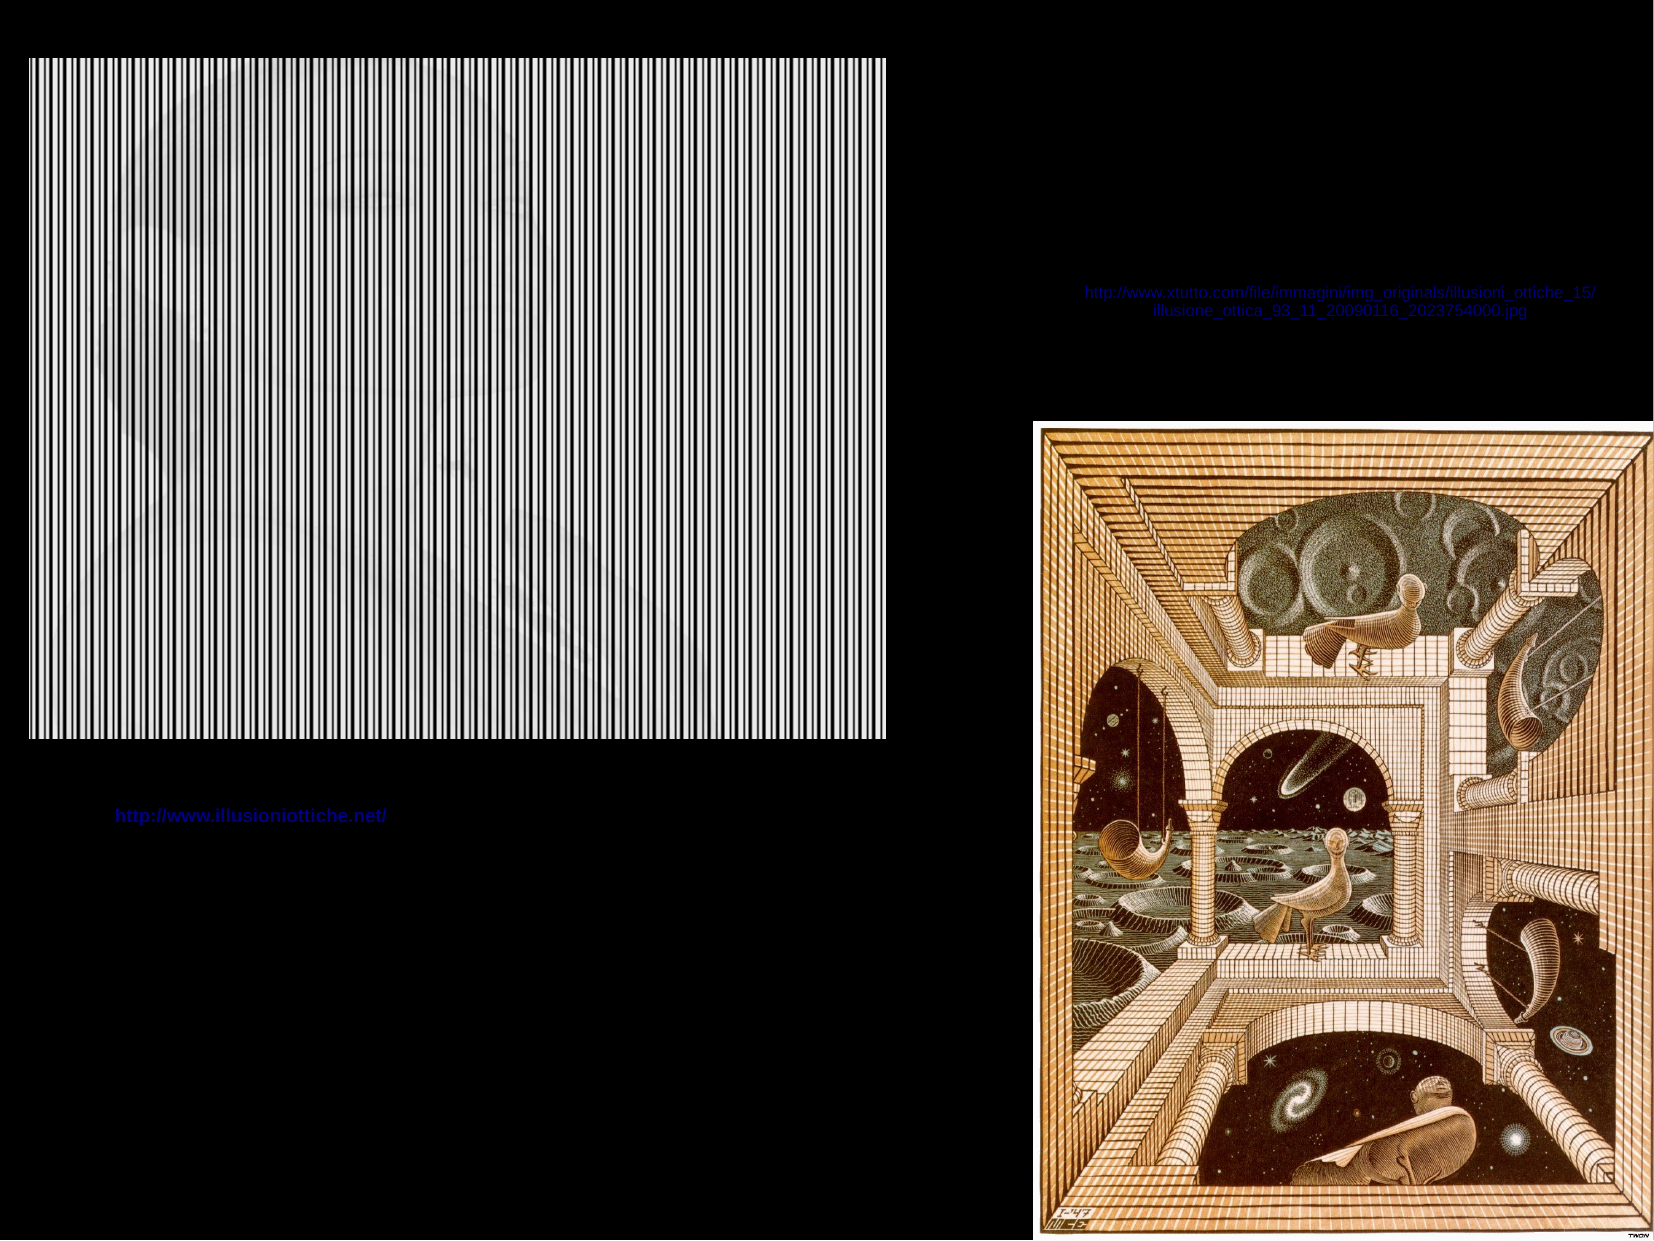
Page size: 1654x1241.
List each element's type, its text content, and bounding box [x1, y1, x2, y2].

subtitle http://www.illusioniottiche.net/ [59, 767, 443, 866]
picture [1033, 421, 1654, 1241]
picture [29, 58, 886, 739]
title http://www.xtutto.com/file/immagini/img_originals/illusioni_ottiche_15/illusione_ottica_93_11_20090116_2023754000.jpg [1027, 265, 1654, 338]
